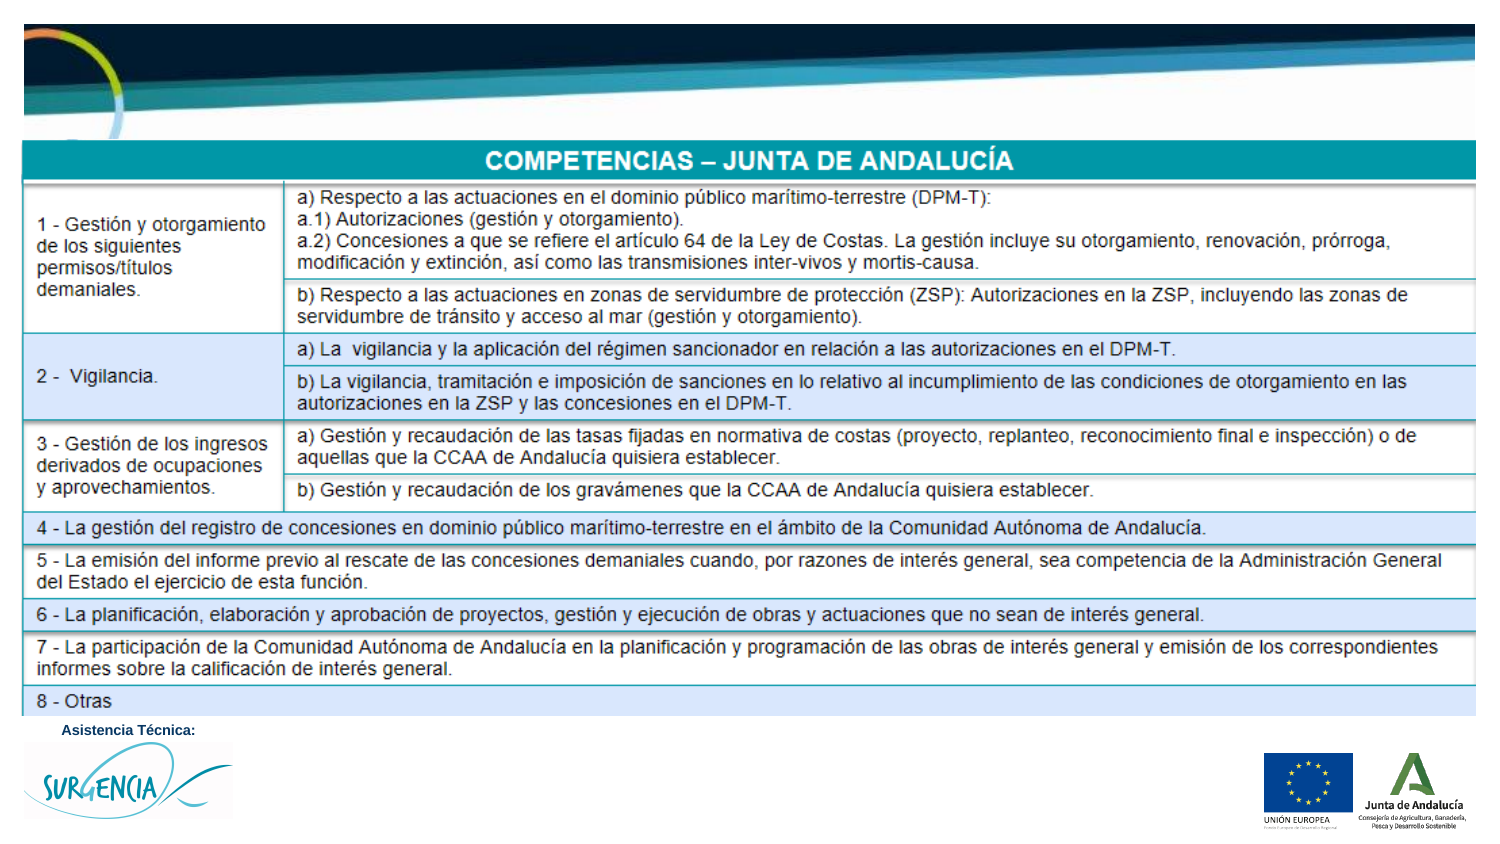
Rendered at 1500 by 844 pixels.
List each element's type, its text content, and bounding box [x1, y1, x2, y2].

picture [21, 24, 1476, 716]
picture [1264, 753, 1476, 830]
text_box Asistencia Técnica: [41, 716, 216, 754]
picture [24, 742, 233, 819]
